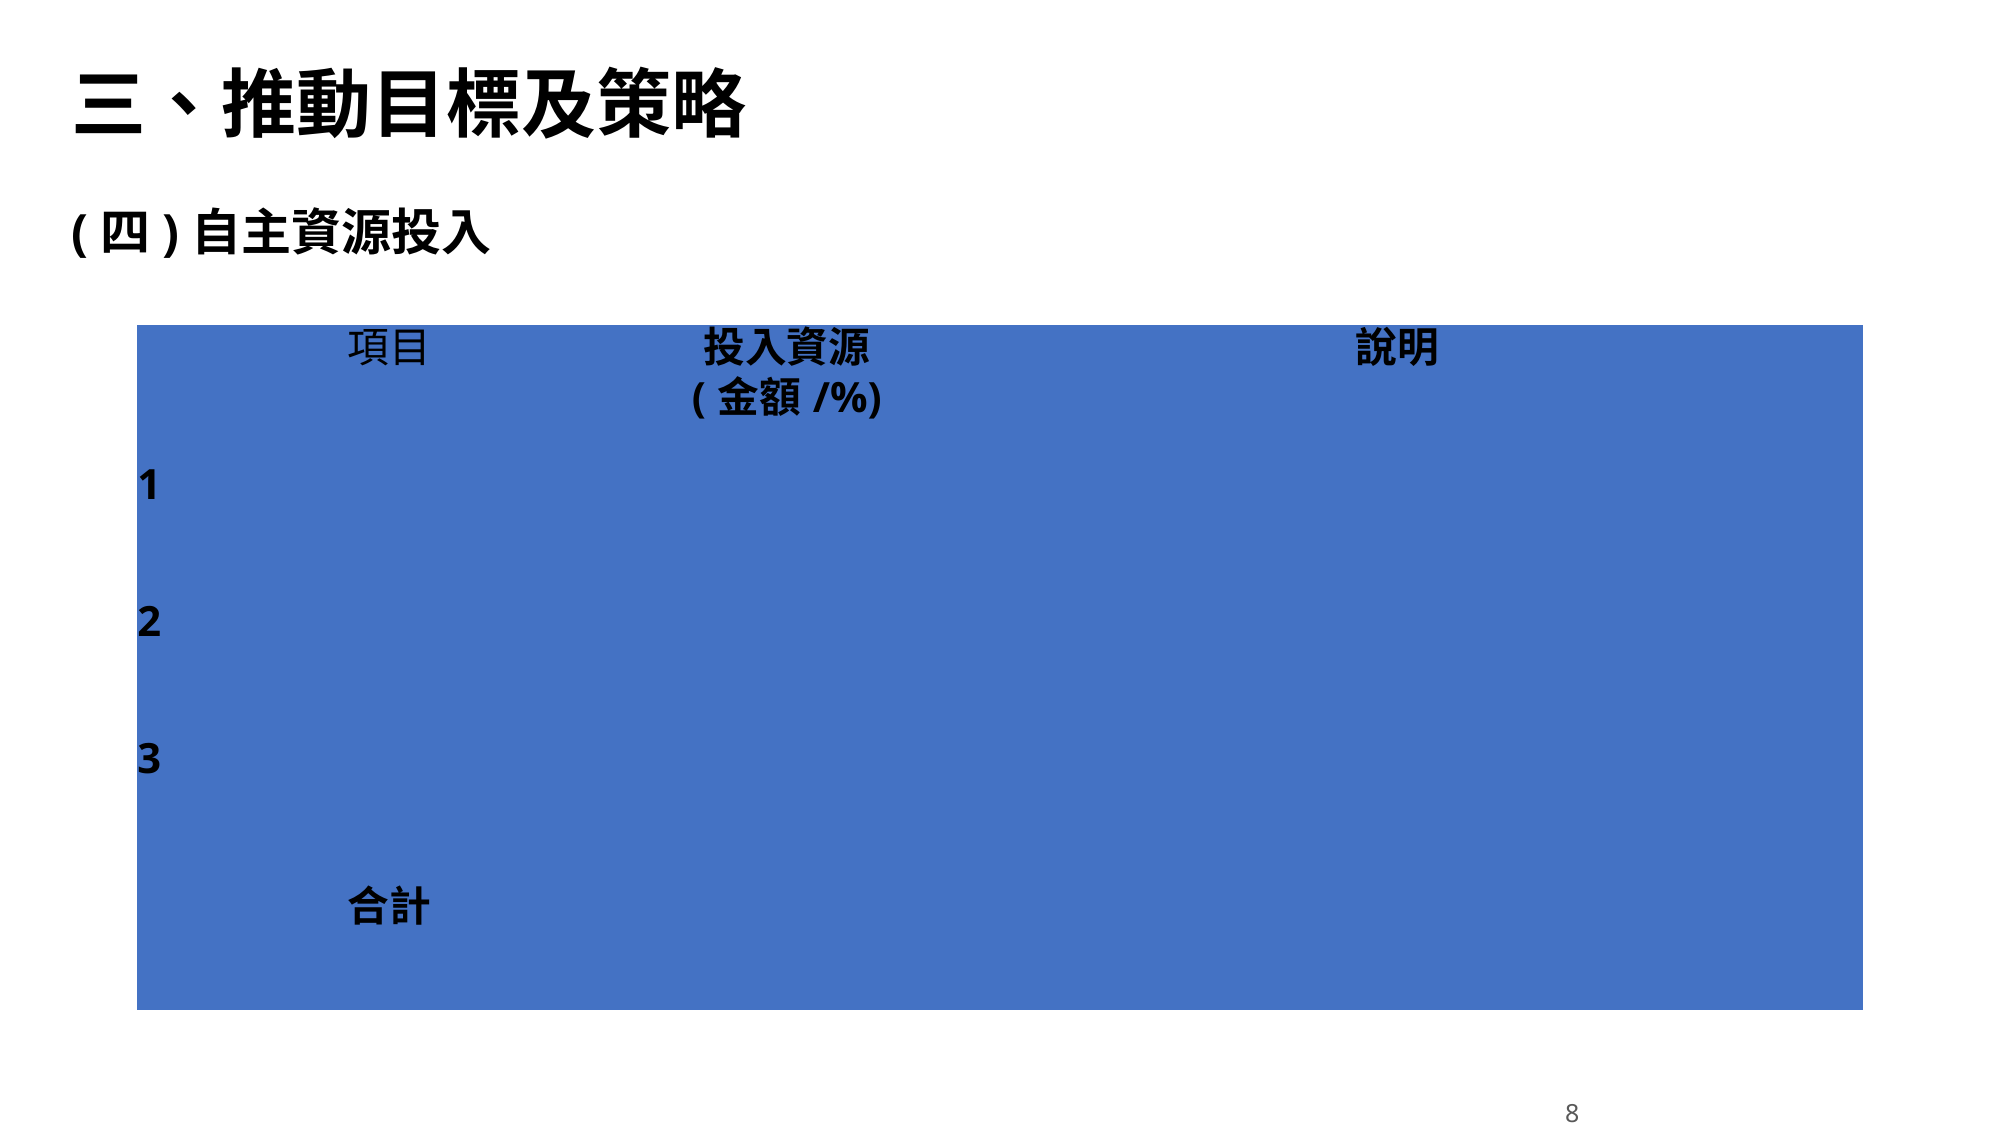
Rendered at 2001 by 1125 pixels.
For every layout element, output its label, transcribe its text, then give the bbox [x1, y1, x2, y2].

table_cell [641, 599, 932, 736]
table_cell [641, 873, 932, 1010]
table_cell [932, 736, 1863, 873]
table_header 投入資源 (金額/%) [641, 325, 932, 462]
text_box (四)自主資源投入 [56, 185, 742, 284]
table_cell [641, 462, 932, 599]
table_cell [932, 462, 1863, 599]
table_cell 1 [137, 462, 241, 599]
table_cell [241, 599, 641, 736]
table_cell 3 [137, 736, 241, 873]
text_box [1550, 1089, 2000, 1125]
table_cell [932, 873, 1863, 1010]
table_cell 合計 [137, 873, 641, 1010]
table_cell [641, 736, 932, 873]
table_header 項目 [137, 325, 641, 462]
title 三、推動目標及策略 [56, 52, 1857, 162]
table_cell [932, 599, 1863, 736]
table_header 說明 [932, 325, 1863, 462]
table_cell [241, 736, 641, 873]
table_cell 2 [137, 599, 241, 736]
table_cell [241, 462, 641, 599]
